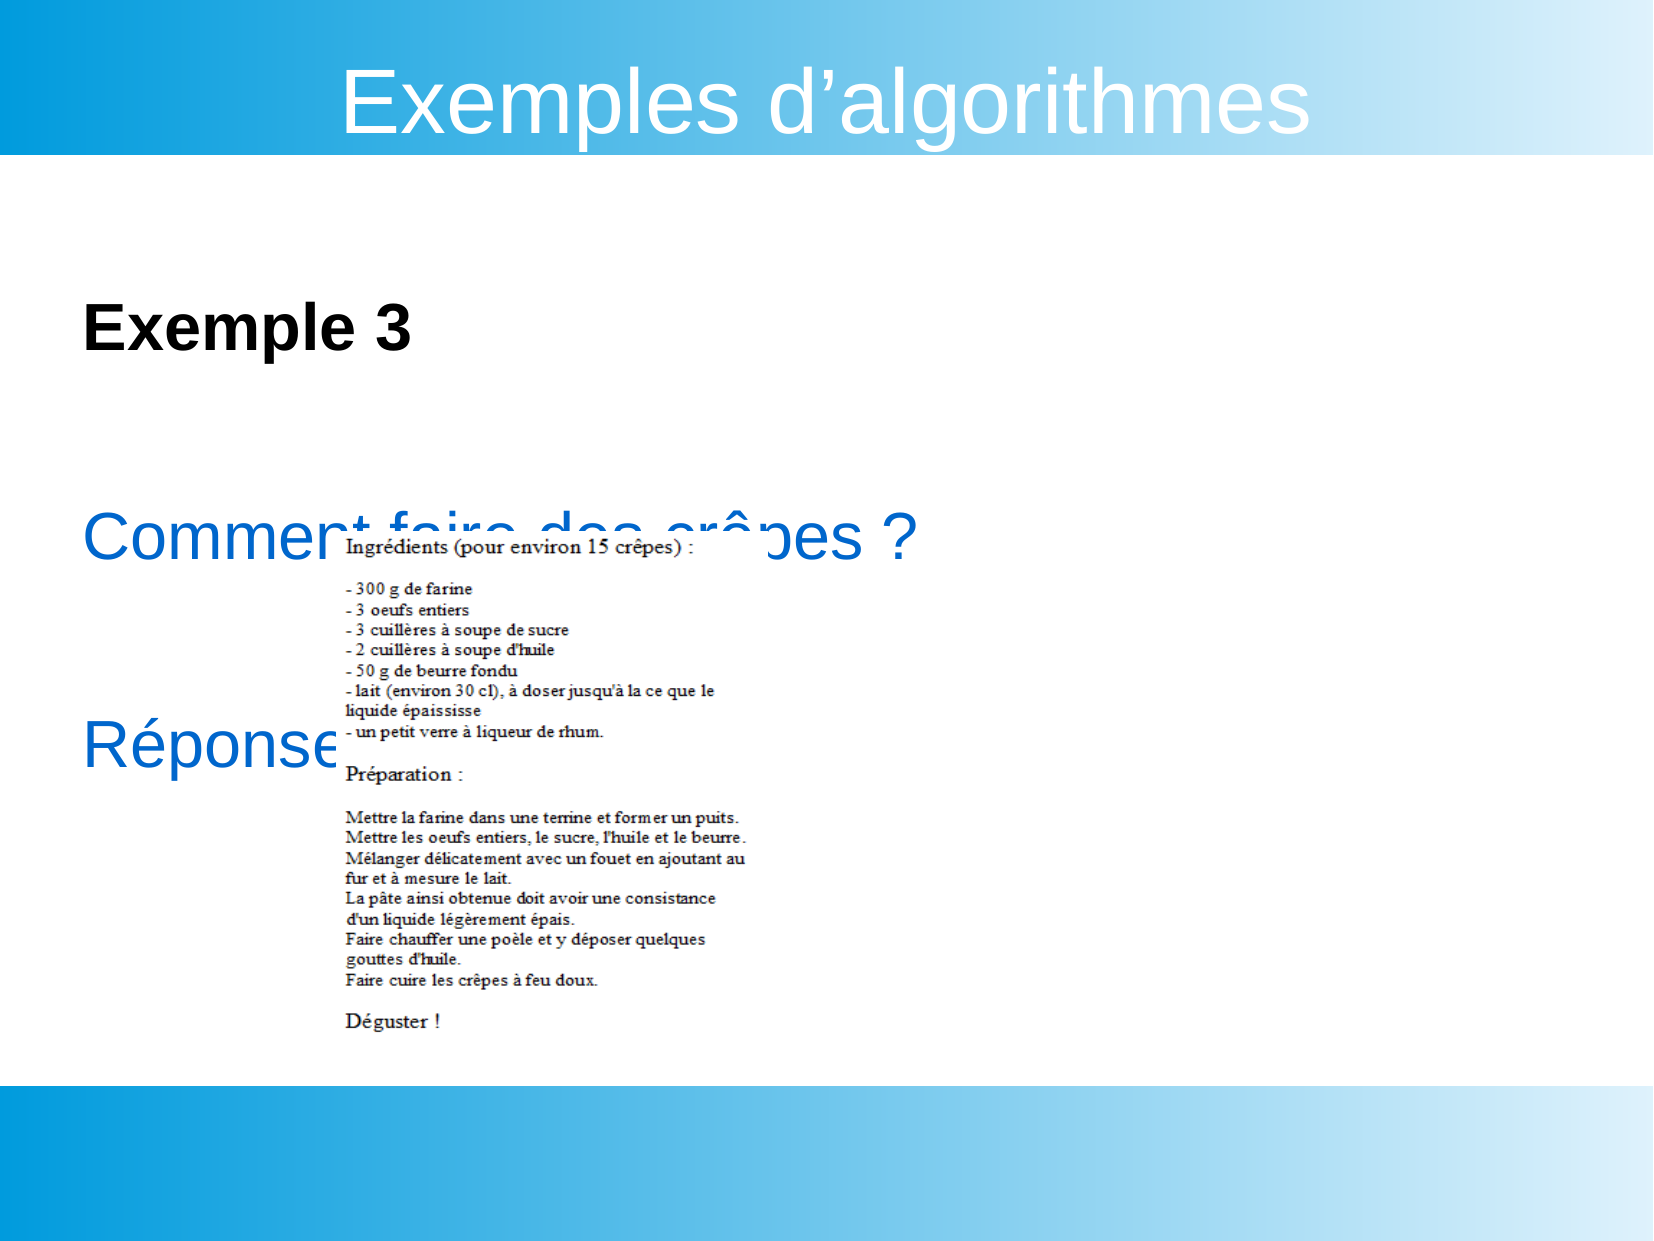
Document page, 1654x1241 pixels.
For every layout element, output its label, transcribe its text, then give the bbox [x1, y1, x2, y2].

list Exemple 3 Comment faire des crêpes ? Réponse : [82, 290, 1571, 1010]
title Exemples d’algorithmes [82, 49, 1571, 155]
picture [336, 531, 768, 1040]
